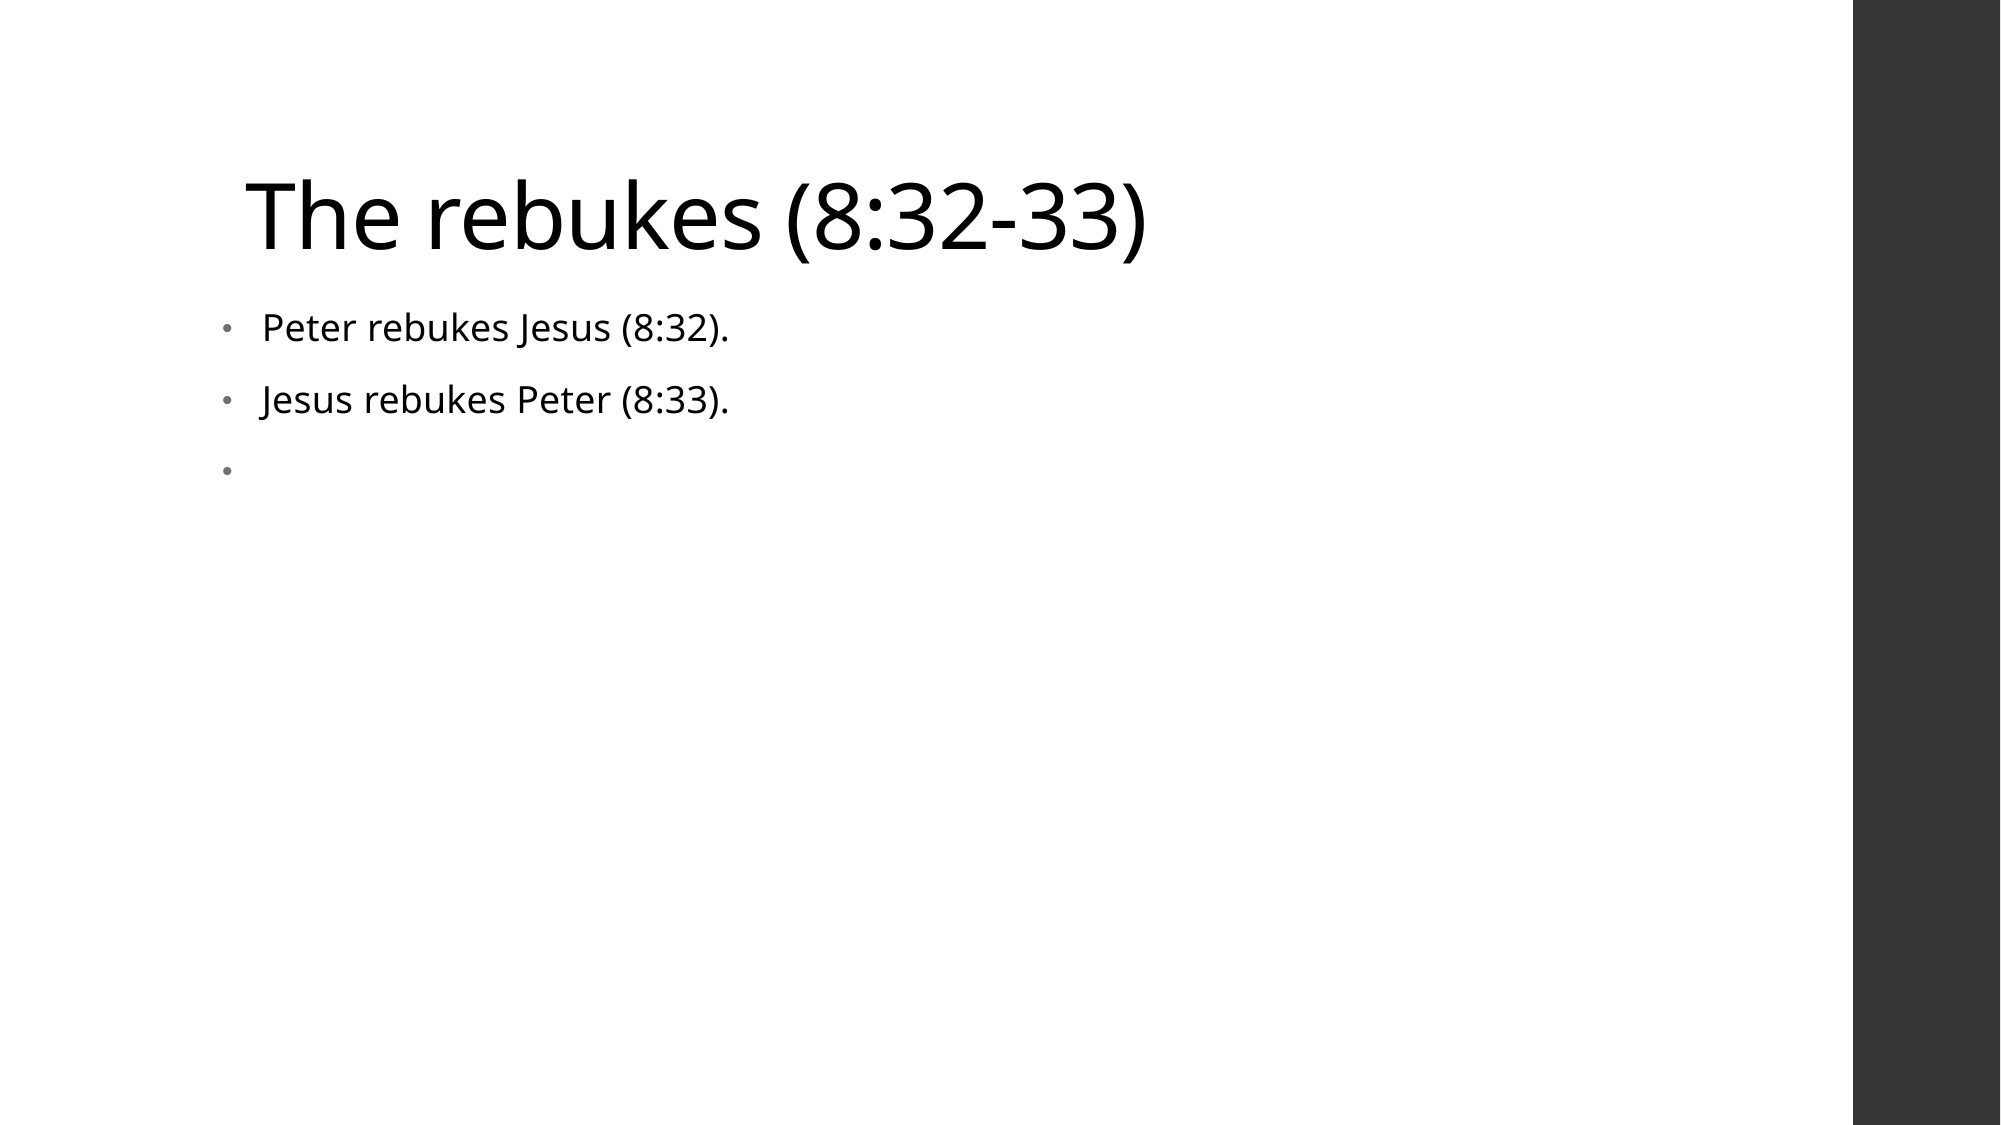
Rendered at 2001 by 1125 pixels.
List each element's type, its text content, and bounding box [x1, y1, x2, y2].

title The rebukes (8:32-33) [206, 60, 1797, 278]
list Peter rebukes Jesus (8:32). Jesus rebukes Peter (8:33). [206, 299, 1617, 1014]
